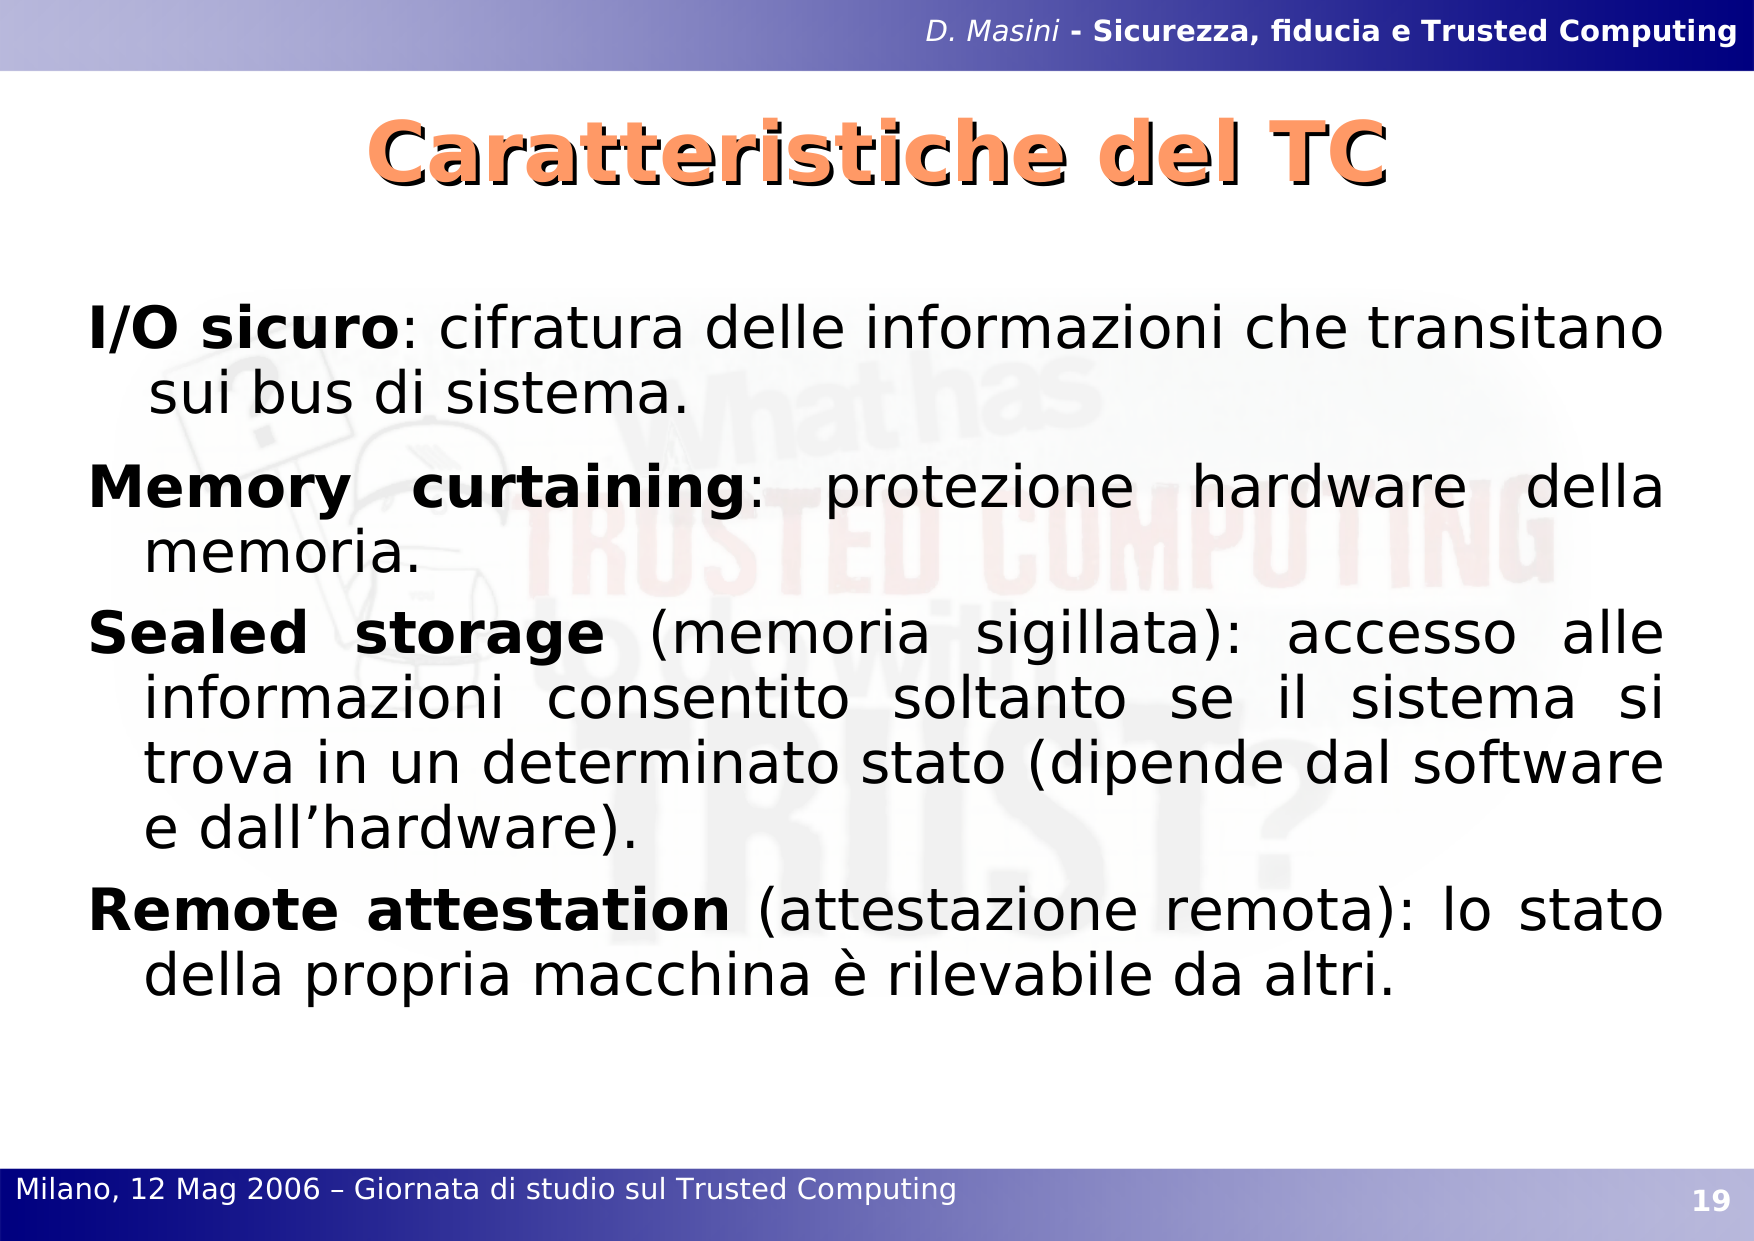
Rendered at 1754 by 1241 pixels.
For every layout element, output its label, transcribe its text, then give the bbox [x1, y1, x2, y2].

text_box <numero> [1641, 1185, 1732, 1223]
picture [0, 0, 1754, 1241]
list I/O sicuro: cifratura delle informazioni che transitano sui bus di sistema. Memory curtaining: protezione hardware della memoria. Sealed storage (memoria sigillata): accesso alle informazioni consentito soltanto se il sistema si trova in un determinato stato (dipende dal software e dall’hardware). Remote attestation (attestazione remota): lo stato della propria macchina è rilevabile da altri. [87, 296, 1667, 1121]
title Caratteristiche del TC [87, 49, 1667, 257]
text_box Milano, 12 Mag 2006 – Giornata di studio sul Trusted Computing [0, 1175, 1314, 1234]
text_box D. Masini - Sicurezza, fiducia e Trusted Computing [602, 7, 1754, 63]
